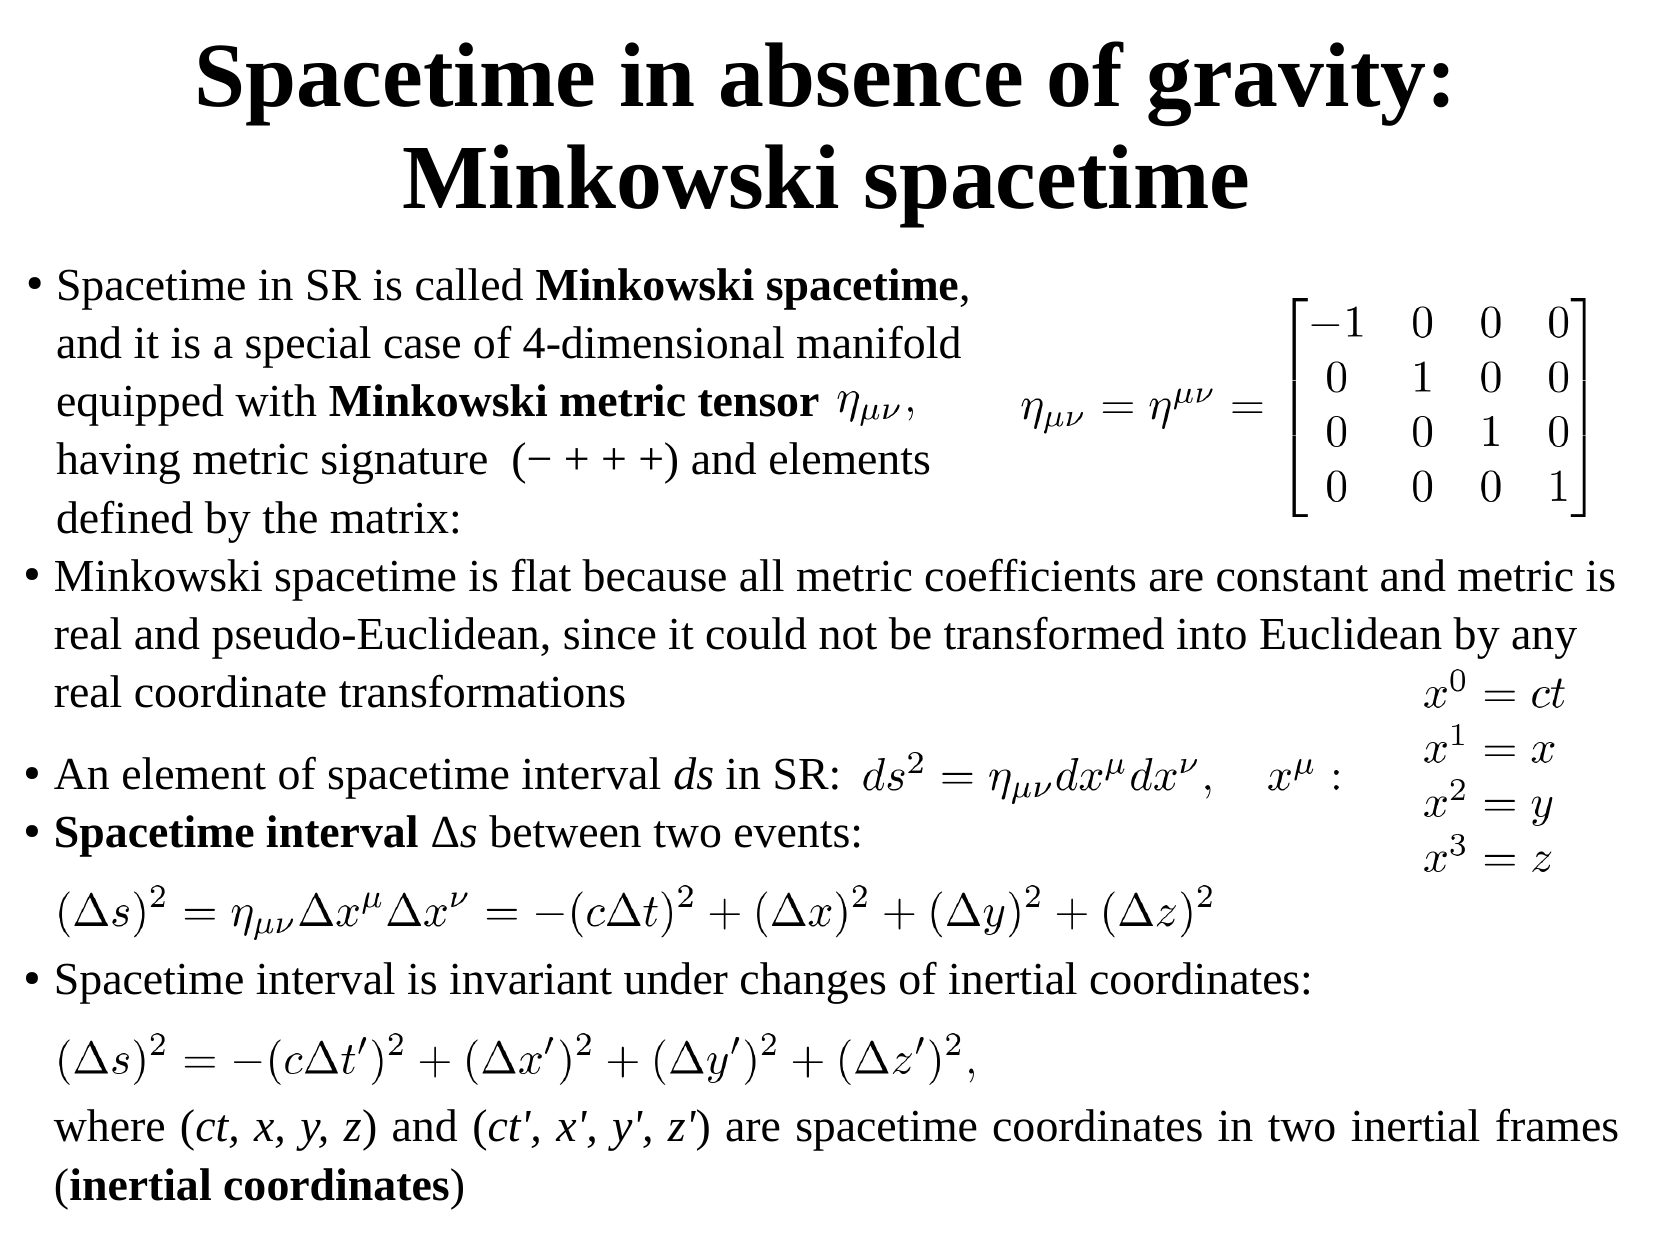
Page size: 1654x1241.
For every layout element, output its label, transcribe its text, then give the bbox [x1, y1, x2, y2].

title Spacetime in absence of gravity: Minkowski spacetime [82, 9, 1571, 244]
picture [837, 391, 913, 426]
picture [1021, 298, 1586, 517]
text_box Spacetime in SR is called Minkowski spacetime, and it is a special case of 4-dimensional manifold equipped with Minkowski metric tensor having metric signature (− + + +) and elements defined by the matrix: [26, 251, 991, 542]
list Minkowski spacetime is flat because all metric coefficients are constant and metric is real and pseudo-Euclidean, since it could not be transformed into Euclidean by any real coordinate transformations An element of spacetime interval ds in SR: Spacetime interval Δs between two events: Spacetime interval is invariant under changes of inertial coordinates: where (ct, x, y, z) and (ct', x', y', z') are spacetime coordinates in two inertial frames (inertial coordinates) [24, 542, 1620, 1211]
picture [59, 1033, 974, 1085]
picture [863, 669, 1565, 872]
picture [59, 885, 1212, 940]
